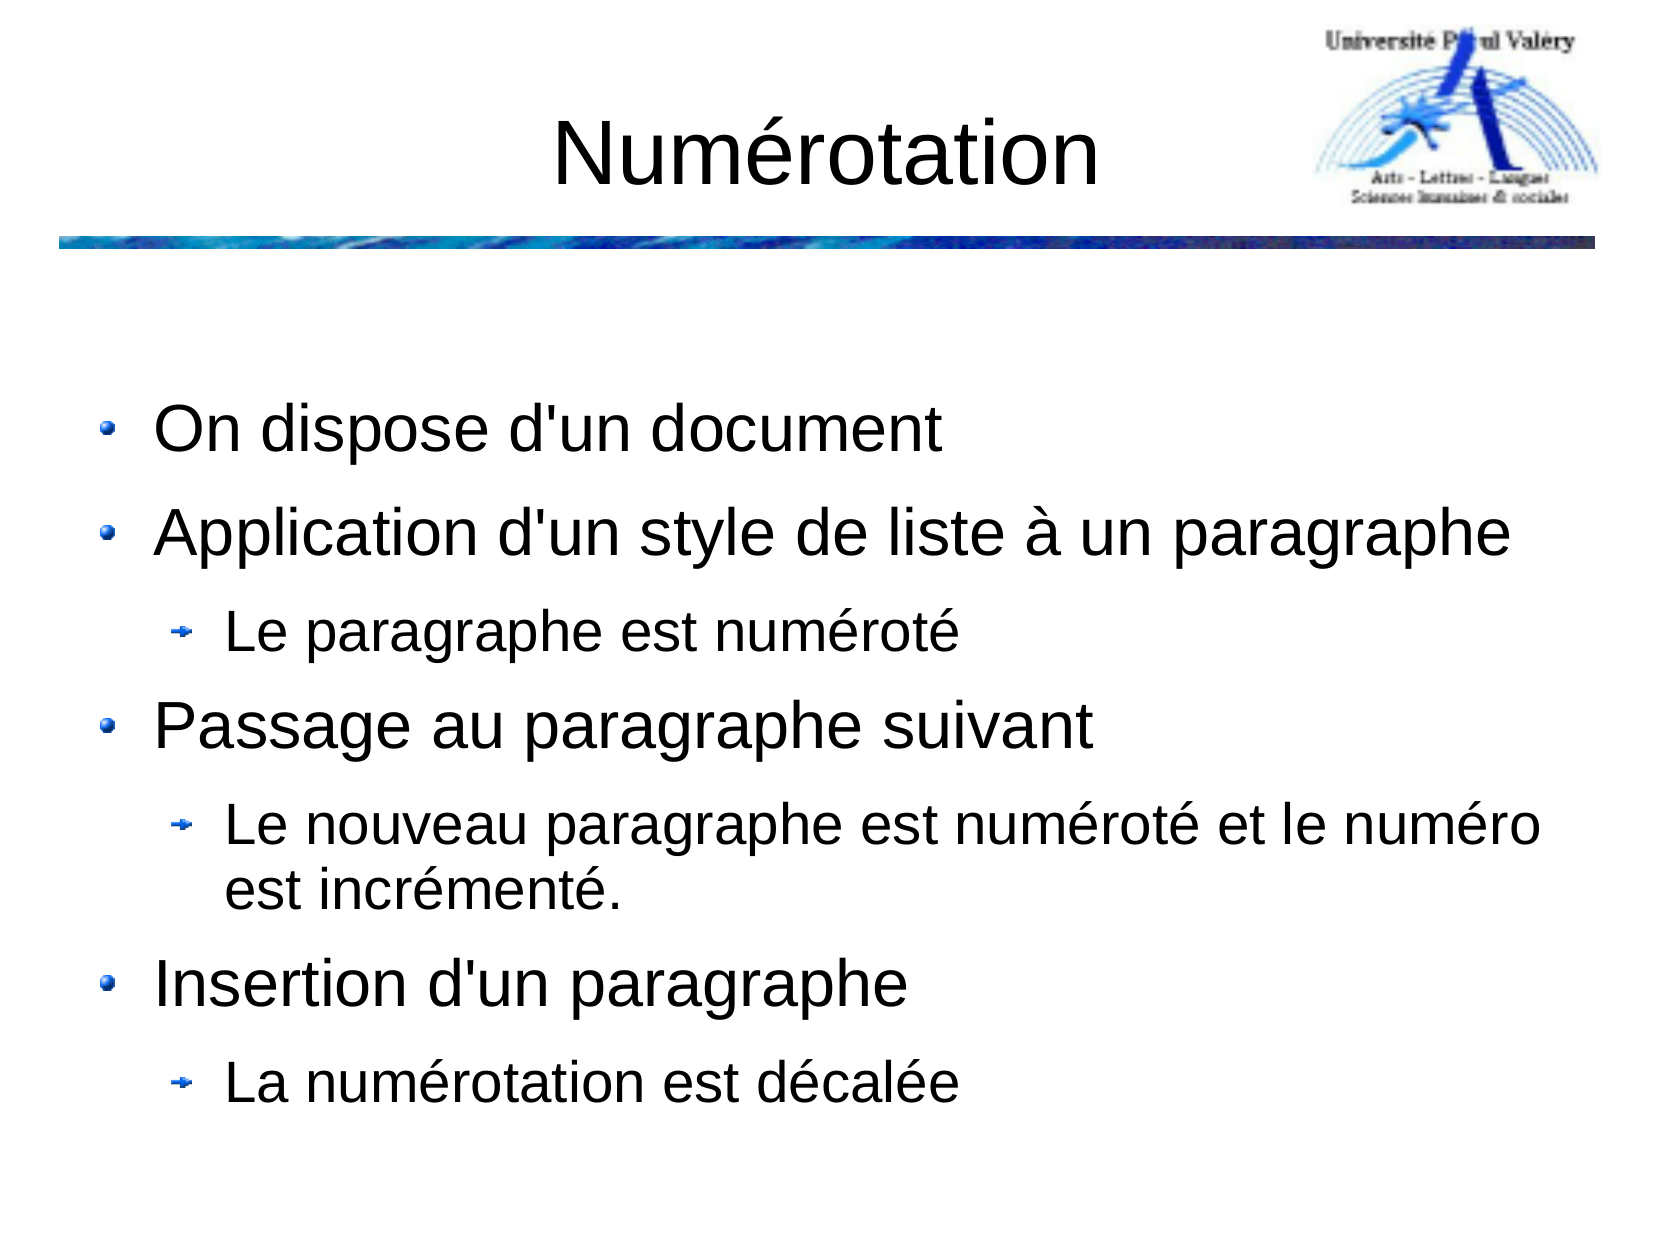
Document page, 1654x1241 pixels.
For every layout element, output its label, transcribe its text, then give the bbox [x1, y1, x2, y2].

picture [1262, 0, 1654, 253]
title Numérotation [82, 49, 1571, 257]
picture [59, 236, 81, 244]
list On dispose d'un document Application d'un style de liste à un paragraphe Le paragraphe est numéroté Passage au paragraphe suivant Le nouveau paragraphe est numéroté et le numéro est incrémenté. Insertion d'un paragraphe La numérotation est décalée [82, 390, 1571, 1115]
